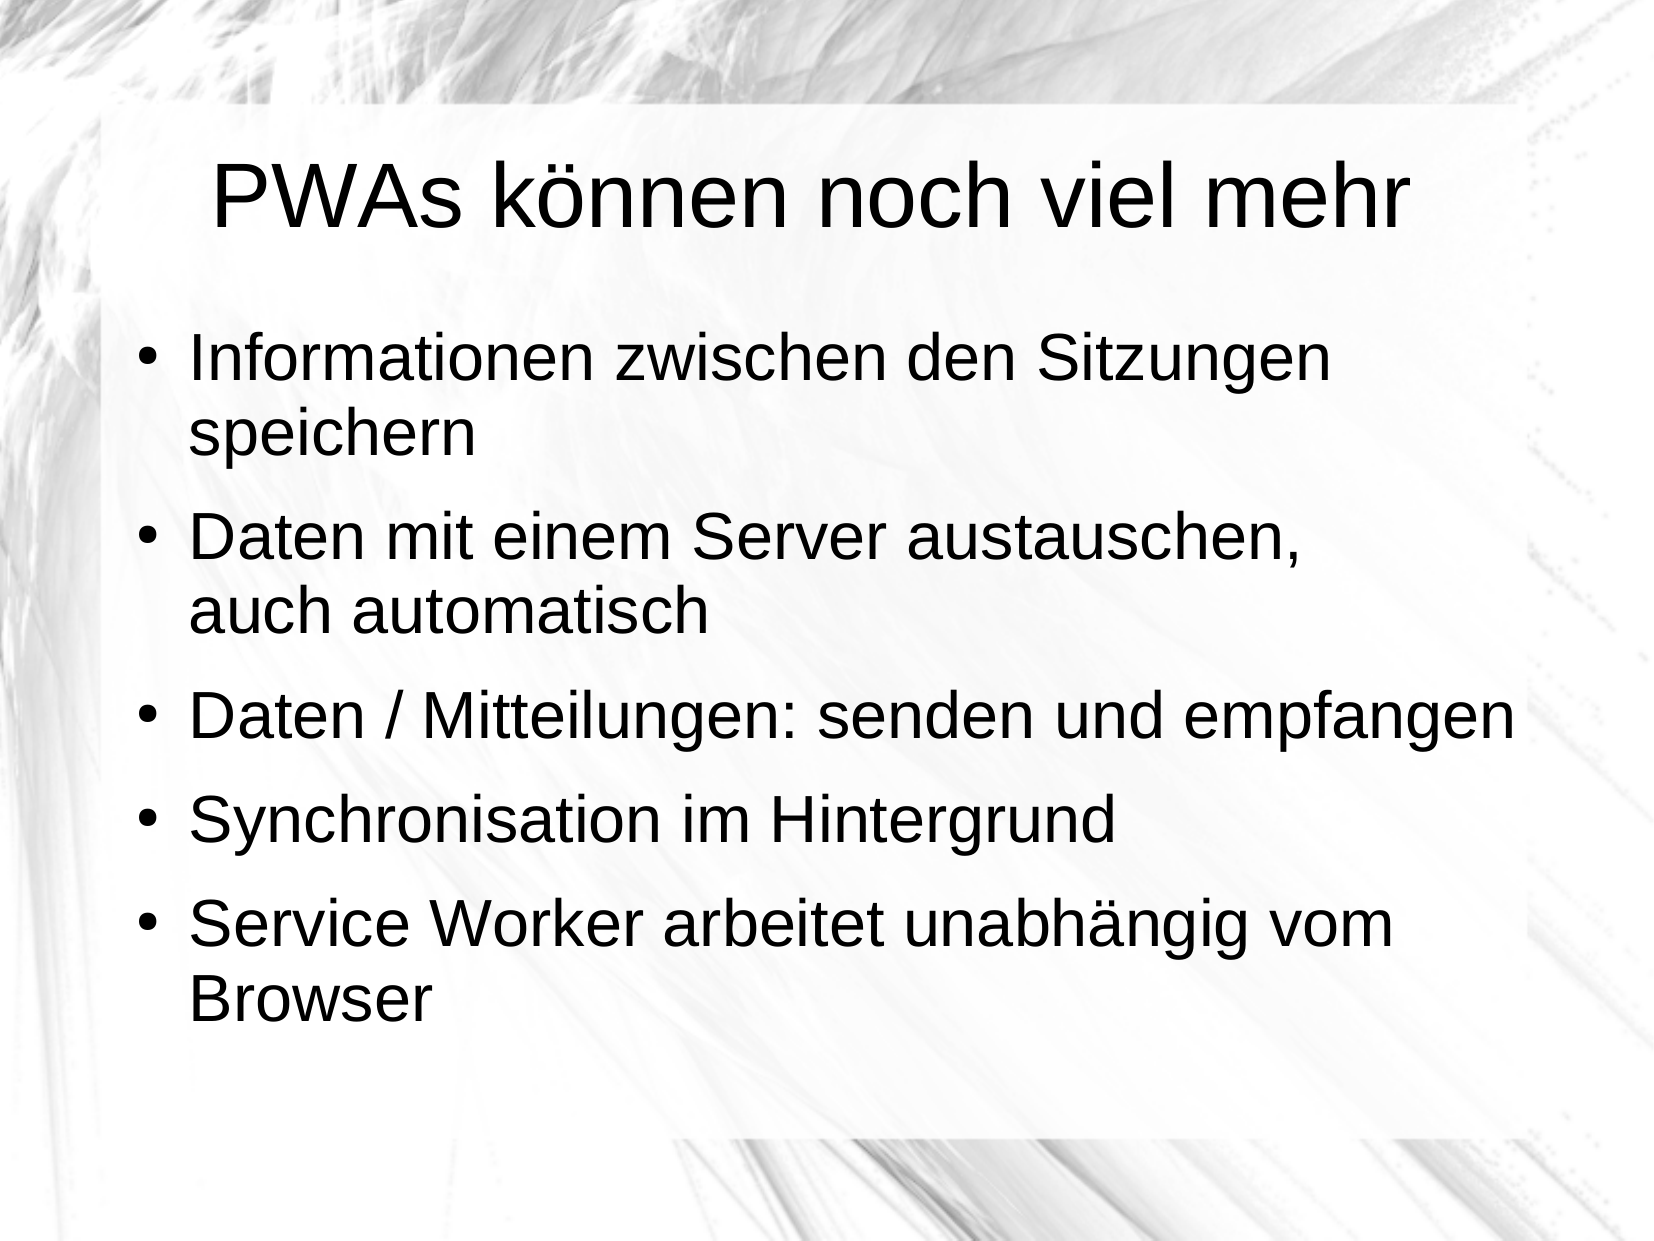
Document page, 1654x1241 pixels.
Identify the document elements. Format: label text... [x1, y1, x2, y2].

picture [0, 0, 1654, 1241]
title PWAs können noch viel mehr [118, 112, 1506, 281]
list Informationen zwischen den Sitzungen speichern Daten mit einem Server austauschen, auch automatisch Daten / Mitteilungen: senden und empfangen Synchronisation im Hintergrund Service Worker arbeitet unabhängig vom Browser [118, 319, 1571, 1040]
